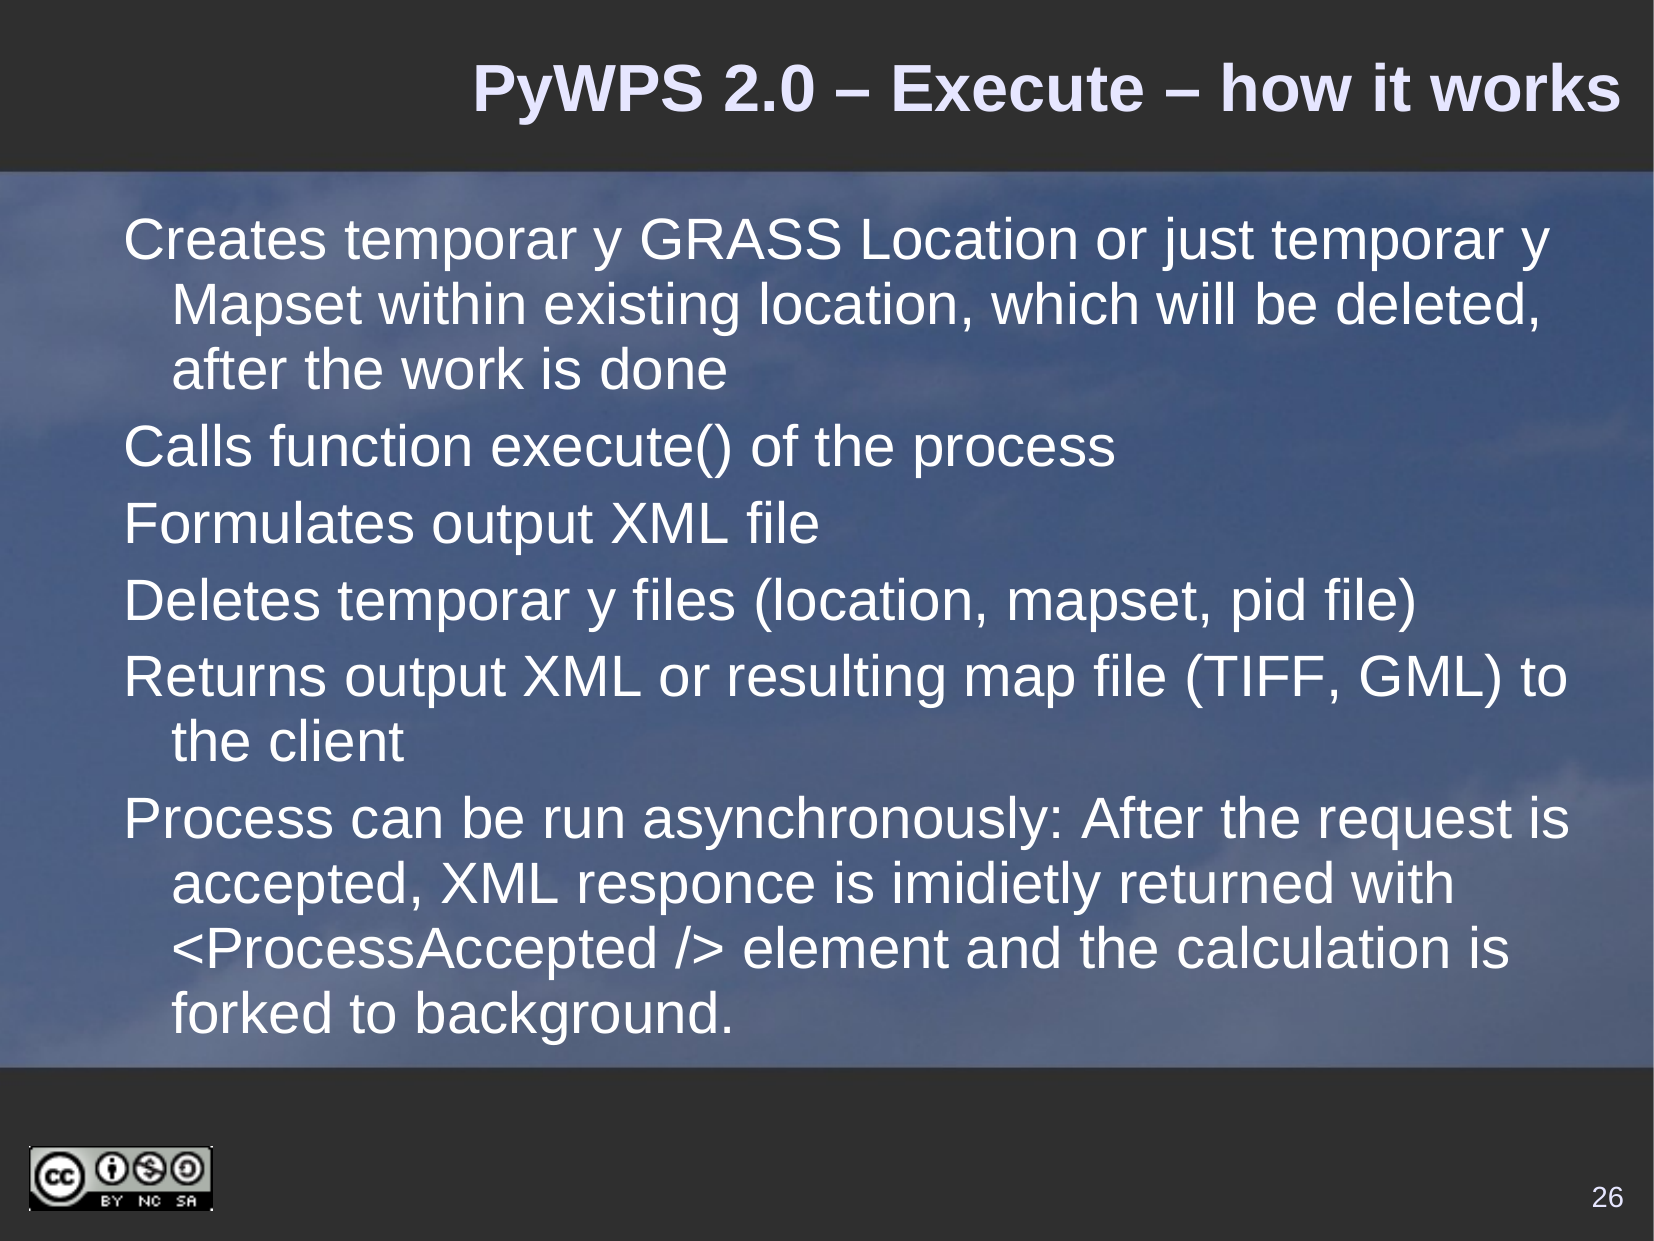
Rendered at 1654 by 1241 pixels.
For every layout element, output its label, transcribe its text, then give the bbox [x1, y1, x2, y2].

list Creates temporar y GRASS Location or just temporar y Mapset within existing location, which will be deleted, after the work is done Calls function execute() of the process Formulates output XML file Deletes temporar y files (location, mapset, pid file) Returns output XML or resulting map file (TIFF, GML) to the client Process can be run asynchronously: After the request is accepted, XML responce is imidietly returned with <ProcessAccepted /> element and the calculation is forked to background. [29, 206, 1625, 1049]
title PyWPS 2.0 – Execute – how it works [29, 29, 1625, 148]
picture [0, 0, 1654, 1241]
